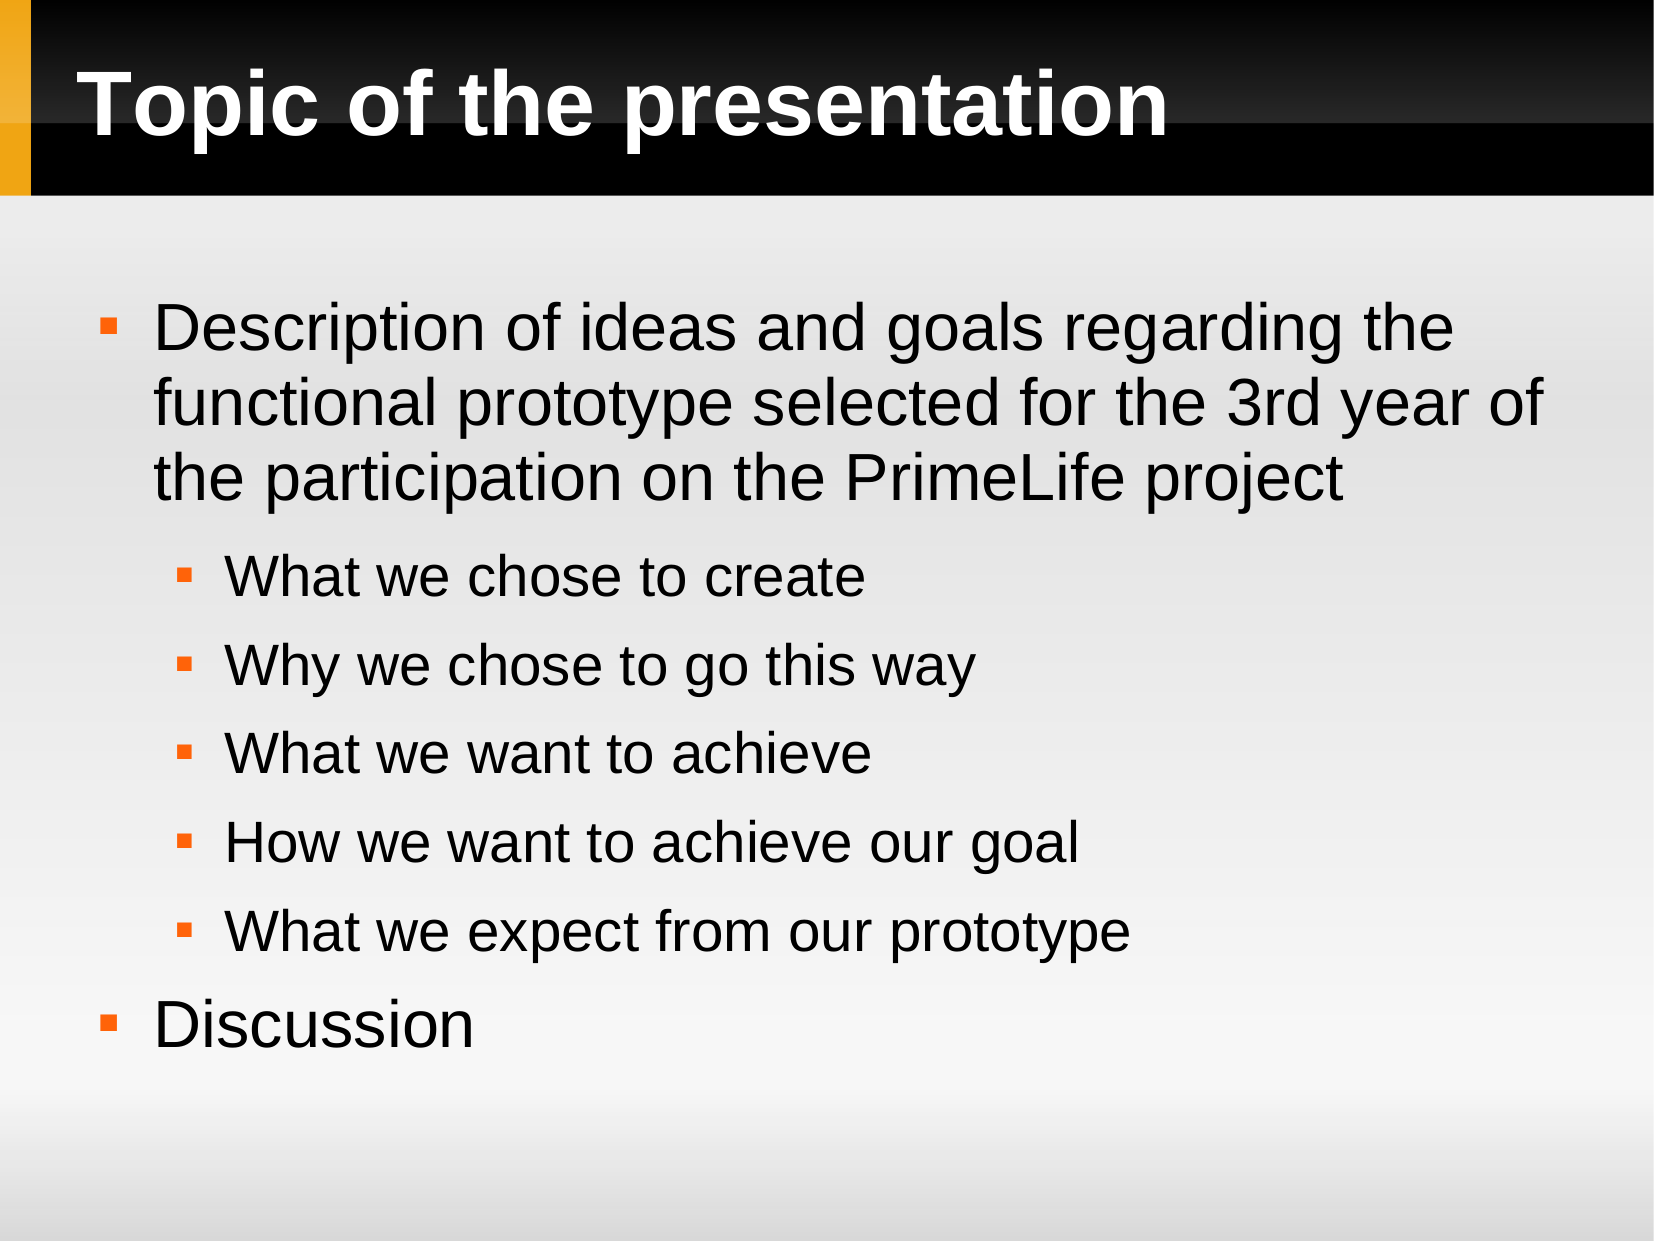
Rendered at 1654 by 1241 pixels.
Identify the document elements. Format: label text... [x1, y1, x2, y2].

title Topic of the presentation [76, 7, 1565, 200]
list Description of ideas and goals regarding the functional prototype selected for the 3rd year of the participation on the PrimeLife project What we chose to create Why we chose to go this way What we want to achieve How we want to achieve our goal What we expect from our prototype Discussion [82, 290, 1571, 1094]
picture [0, 0, 1654, 1241]
